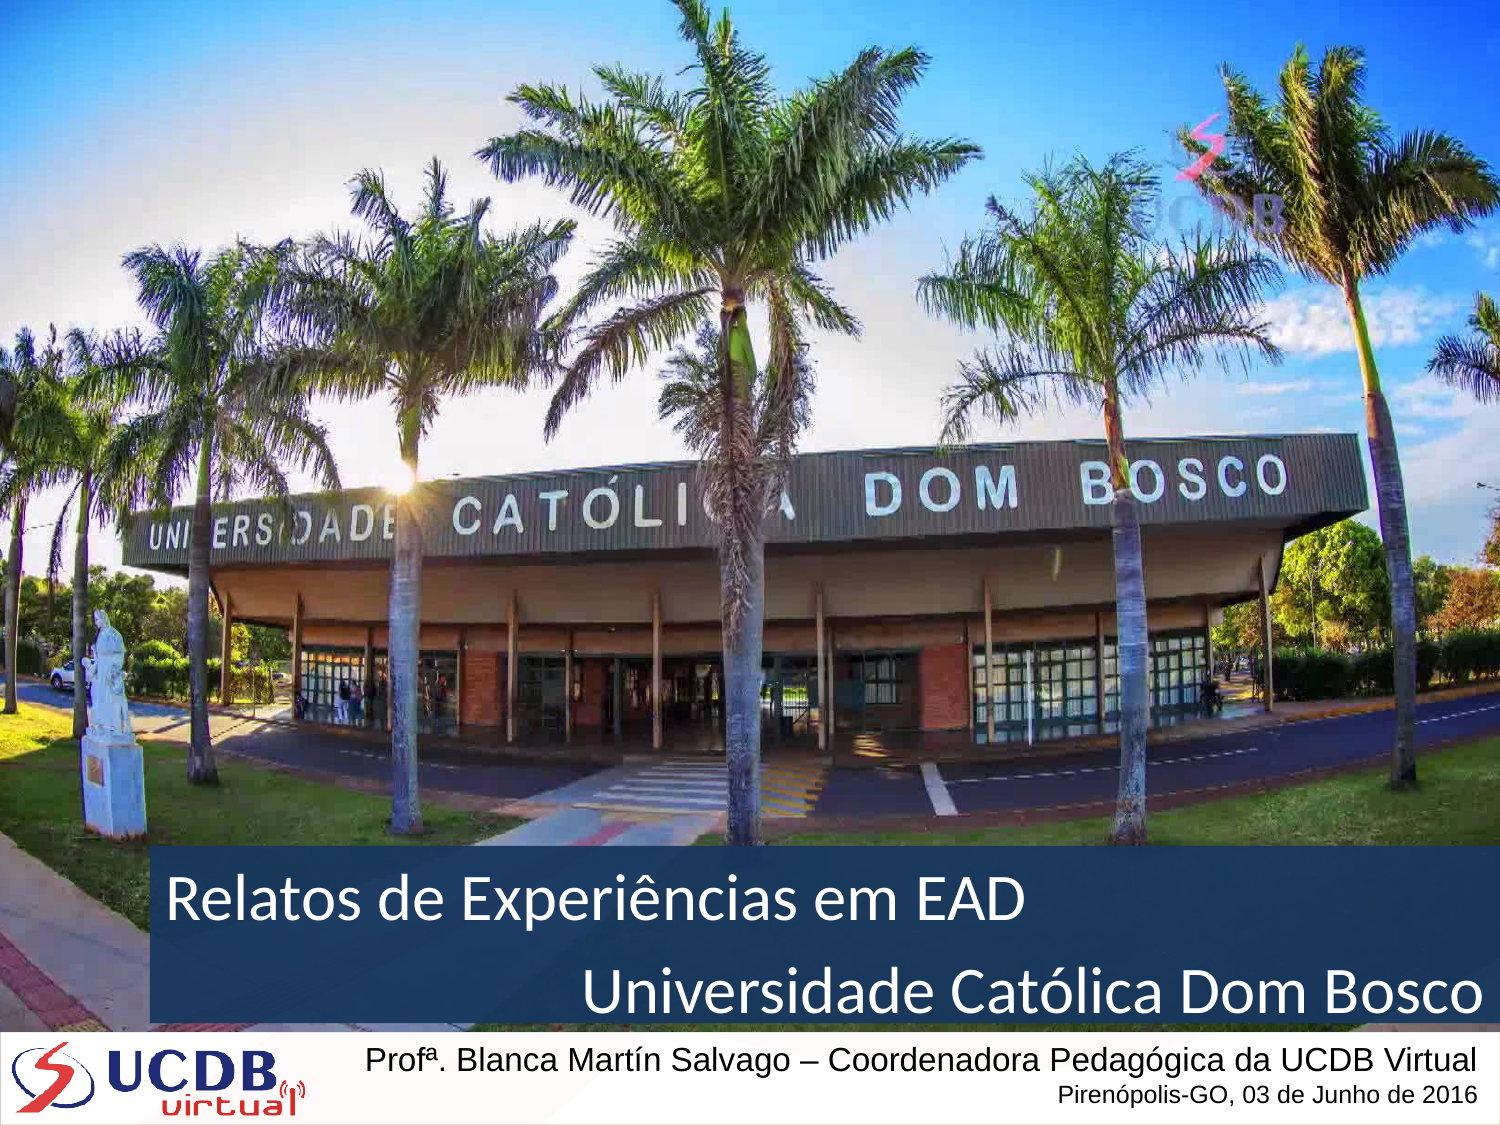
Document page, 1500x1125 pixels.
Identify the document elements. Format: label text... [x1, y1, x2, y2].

text_box Profª. Blanca Martín Salvago – Coordenadora Pedagógica da UCDB Virtual Pirenópolis-GO, 03 de Junho de 2016 [349, 1031, 1494, 1116]
picture [0, 0, 1500, 1032]
text_box Relatos de Experiências em EAD Universidade Católica Dom Bosco [149, 845, 1500, 1024]
picture [0, 1033, 1500, 1125]
